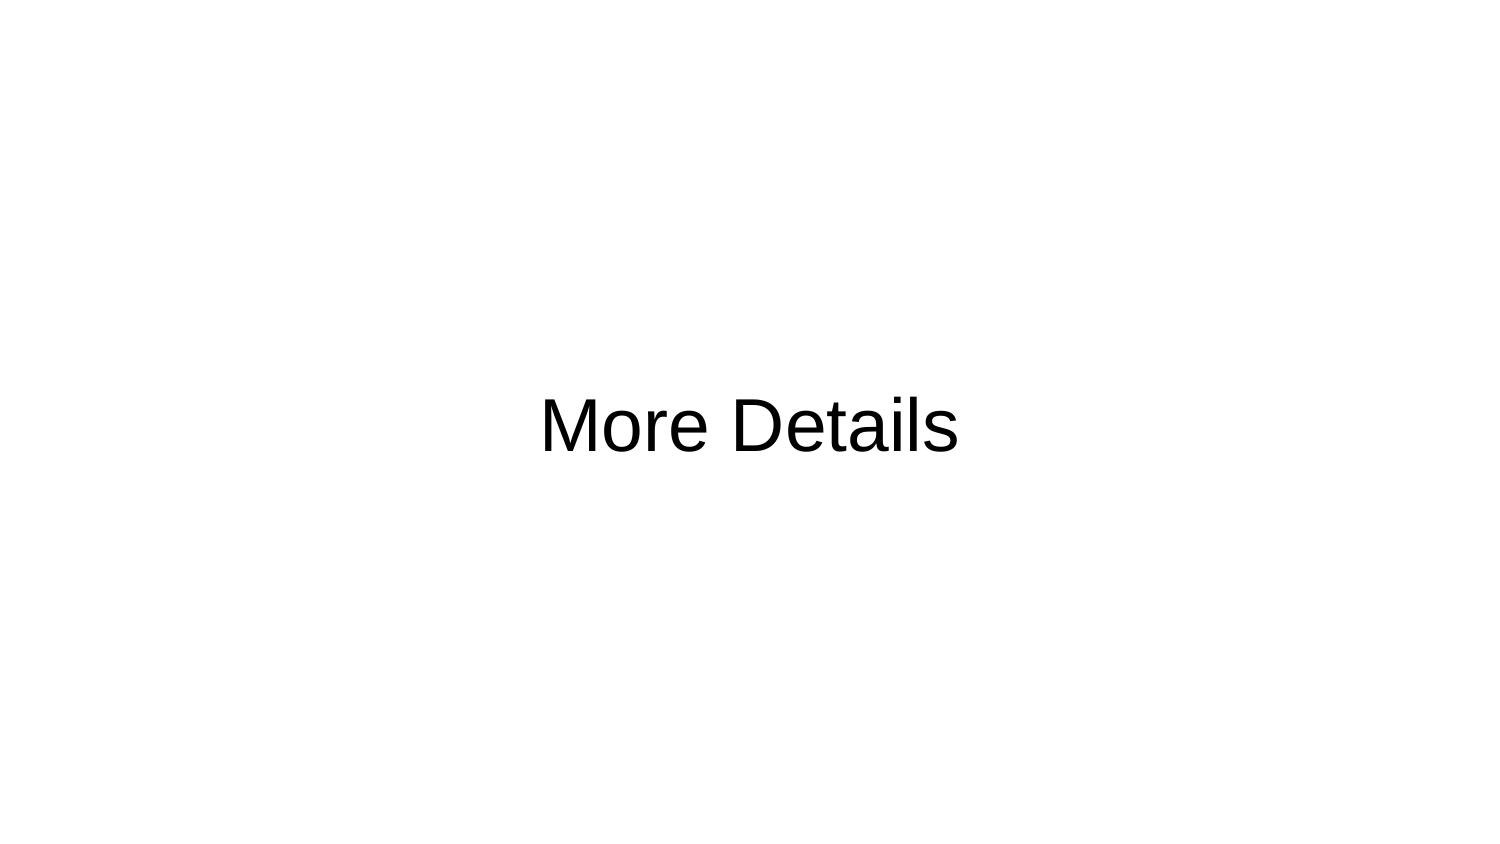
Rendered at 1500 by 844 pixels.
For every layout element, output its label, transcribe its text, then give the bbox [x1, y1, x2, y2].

title More Details [51, 352, 1449, 491]
